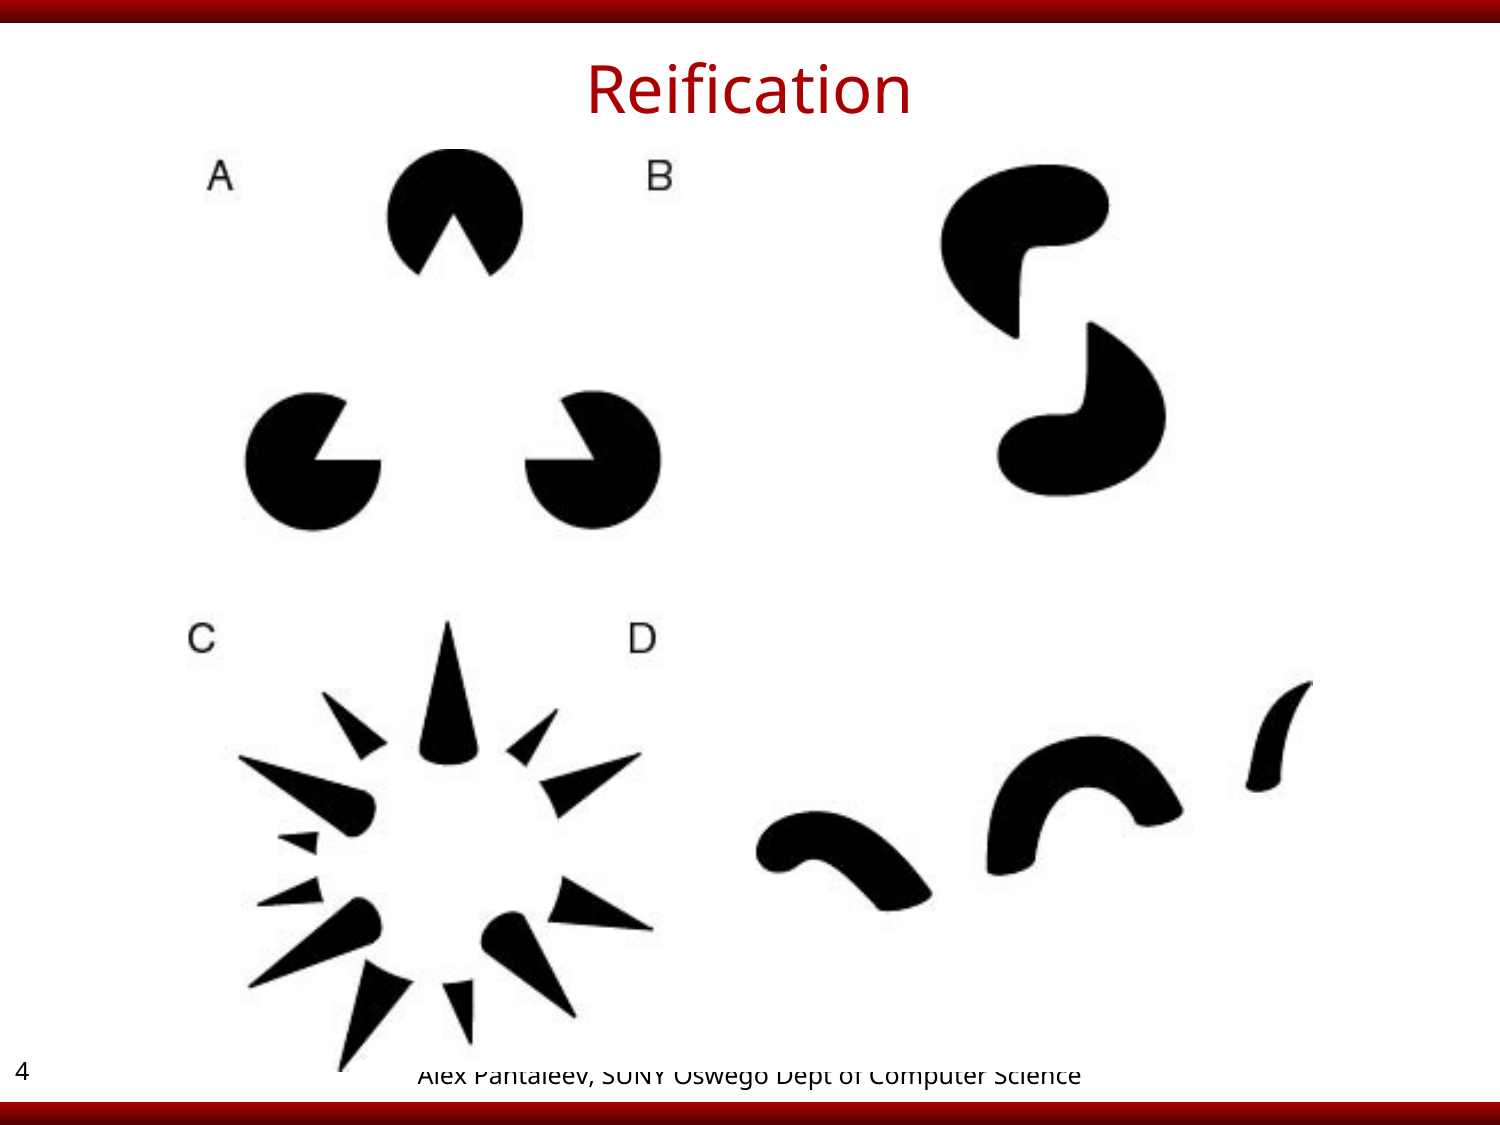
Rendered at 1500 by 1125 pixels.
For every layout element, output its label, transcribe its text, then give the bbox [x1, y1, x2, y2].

picture [187, 149, 1313, 1072]
title Reification [0, 24, 1500, 150]
